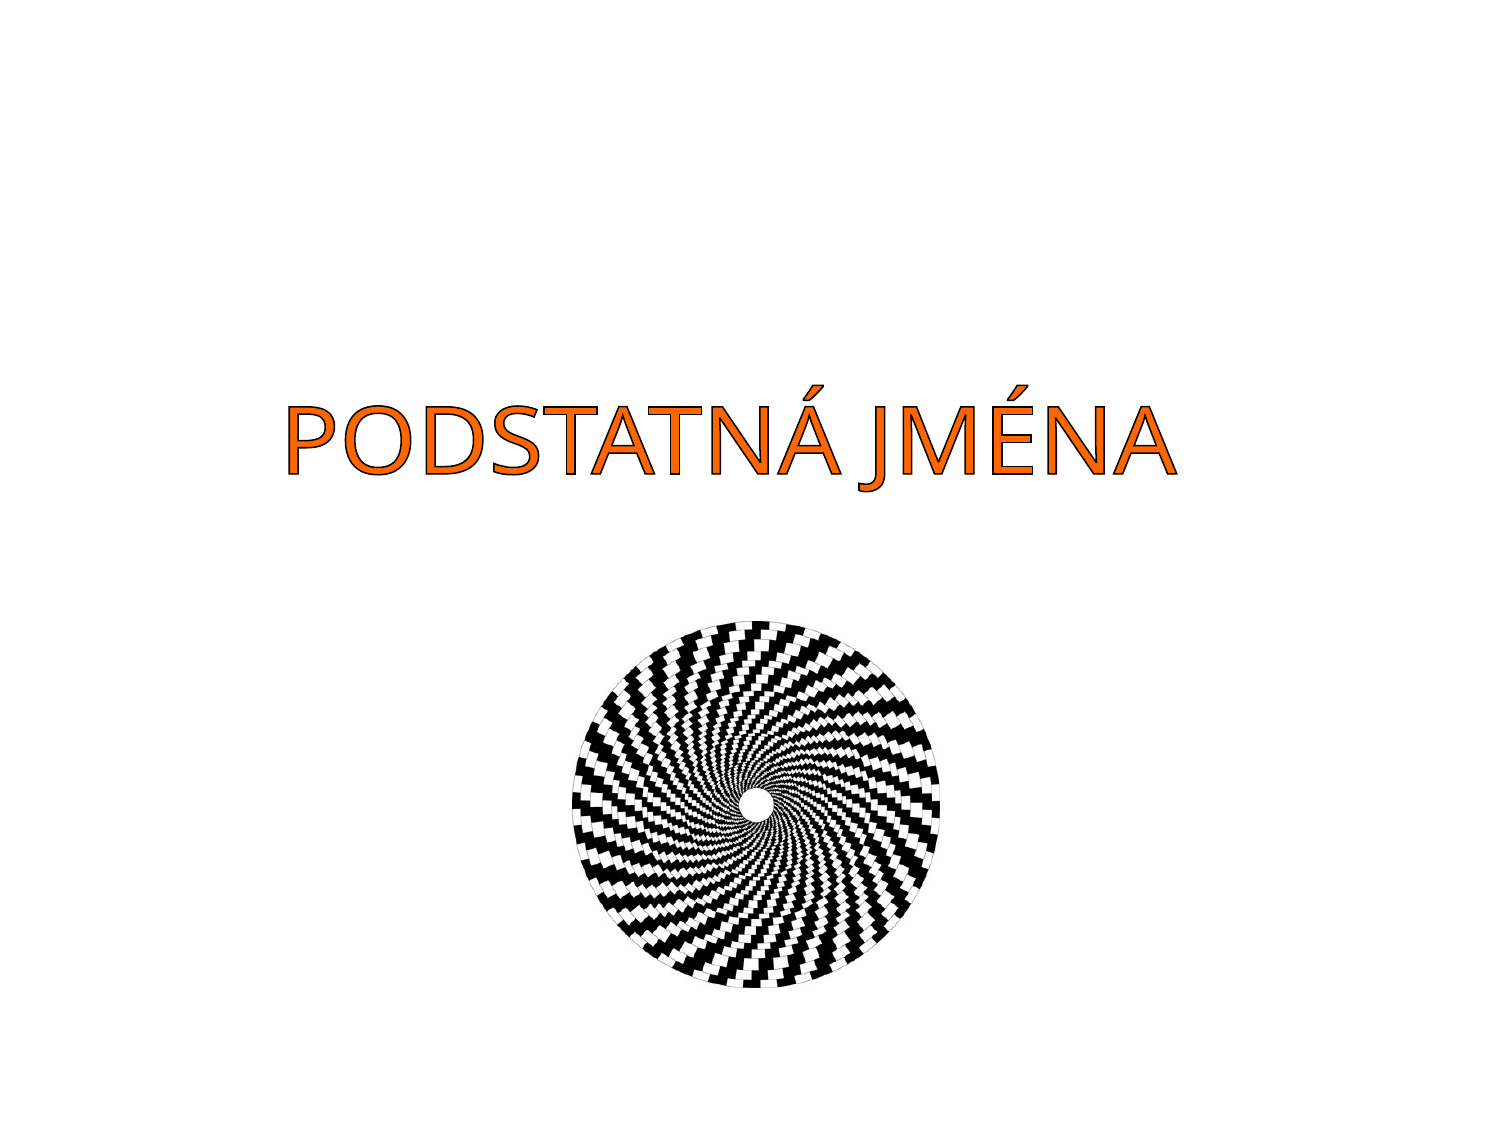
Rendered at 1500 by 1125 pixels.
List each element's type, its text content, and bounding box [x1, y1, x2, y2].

text_box PODSTATNÁ JMÉNA [544, 406, 598, 474]
text_box PODSTATNÁ JMÉNA [712, 406, 769, 474]
text_box PODSTATNÁ JMÉNA [426, 406, 483, 474]
text_box PODSTATNÁ JMÉNA [648, 406, 702, 474]
text_box PODSTATNÁ JMÉNA [803, 385, 824, 401]
text_box PODSTATNÁ JMÉNA [1007, 385, 1028, 401]
text_box PODSTATNÁ JMÉNA [903, 406, 974, 474]
text_box PODSTATNÁ JMÉNA [493, 406, 539, 475]
picture [572, 621, 940, 988]
text_box PODSTATNÁ JMÉNA [777, 406, 841, 474]
text_box PODSTATNÁ JMÉNA [289, 406, 335, 474]
text_box PODSTATNÁ JMÉNA [1113, 406, 1177, 474]
text_box PODSTATNÁ JMÉNA [591, 406, 655, 474]
text_box PODSTATNÁ JMÉNA [1048, 406, 1105, 474]
text_box PODSTATNÁ JMÉNA [345, 405, 411, 475]
text_box PODSTATNÁ JMÉNA [993, 406, 1033, 474]
text_box PODSTATNÁ JMÉNA [859, 406, 885, 492]
